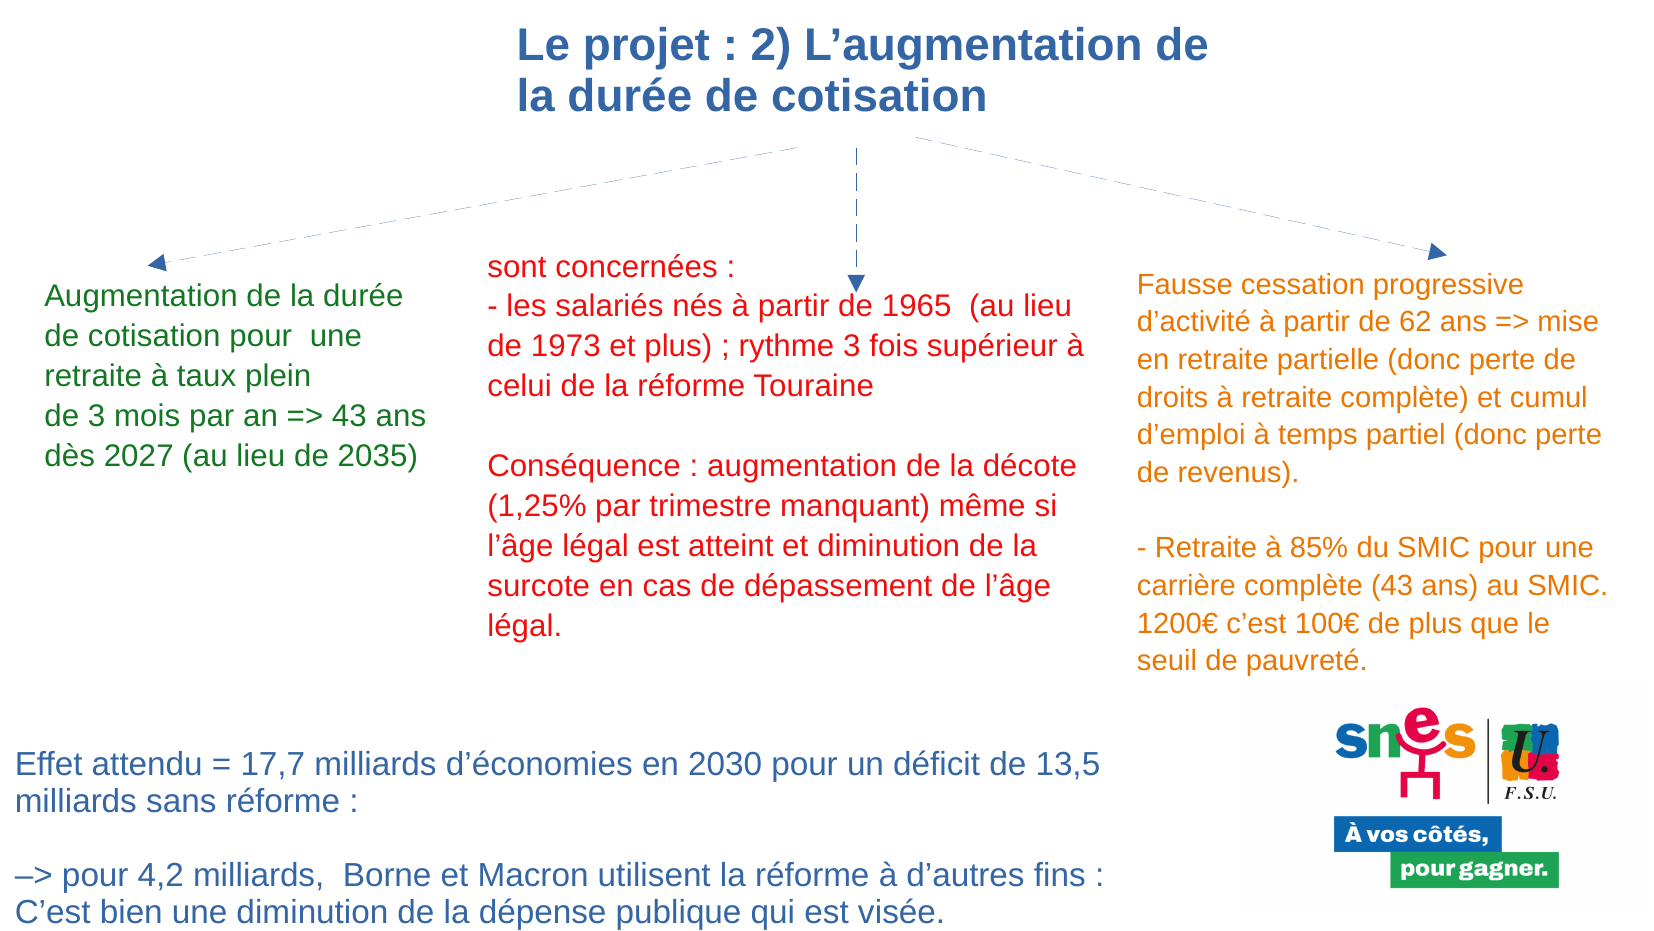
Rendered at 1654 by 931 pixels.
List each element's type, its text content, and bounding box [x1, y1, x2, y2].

picture [1239, 679, 1654, 916]
text_box sont concernées : - les salariés nés à partir de 1965 (au lieu de 1973 et plus) ; rythme 3 fois supérieur à celui de la réforme Touraine Conséquence : augmentation de la décote (1,25% par trimestre manquant) même si l’âge légal est atteint et diminution de la surcote en cas de dépassement de l’âge légal. [472, 236, 1123, 651]
text_box Effet attendu = 17,7 milliards d’économies en 2030 pour un déficit de 13,5 milliards sans réforme : –> pour 4,2 milliards, Borne et Macron utilisent la réforme à d’autres fins : C’est bien une diminution de la dépense publique qui est visée. [0, 738, 1152, 931]
text_box Fausse cessation progressive d’activité à partir de 62 ans => mise en retraite partielle (donc perte de droits à retraite complète) et cumul d’emploi à temps partiel (donc perte de revenus). - Retraite à 85% du SMIC pour une carrière complète (43 ans) au SMIC. 1200€ c’est 100€ de plus que le seuil de pauvreté. [1122, 255, 1625, 739]
text_box Le projet : 2) L’augmentation de la durée de cotisation [501, 11, 1241, 129]
text_box Augmentation de la durée de cotisation pour une retraite à taux plein de 3 mois par an => 43 ans dès 2027 (au lieu de 2035) [29, 265, 443, 659]
